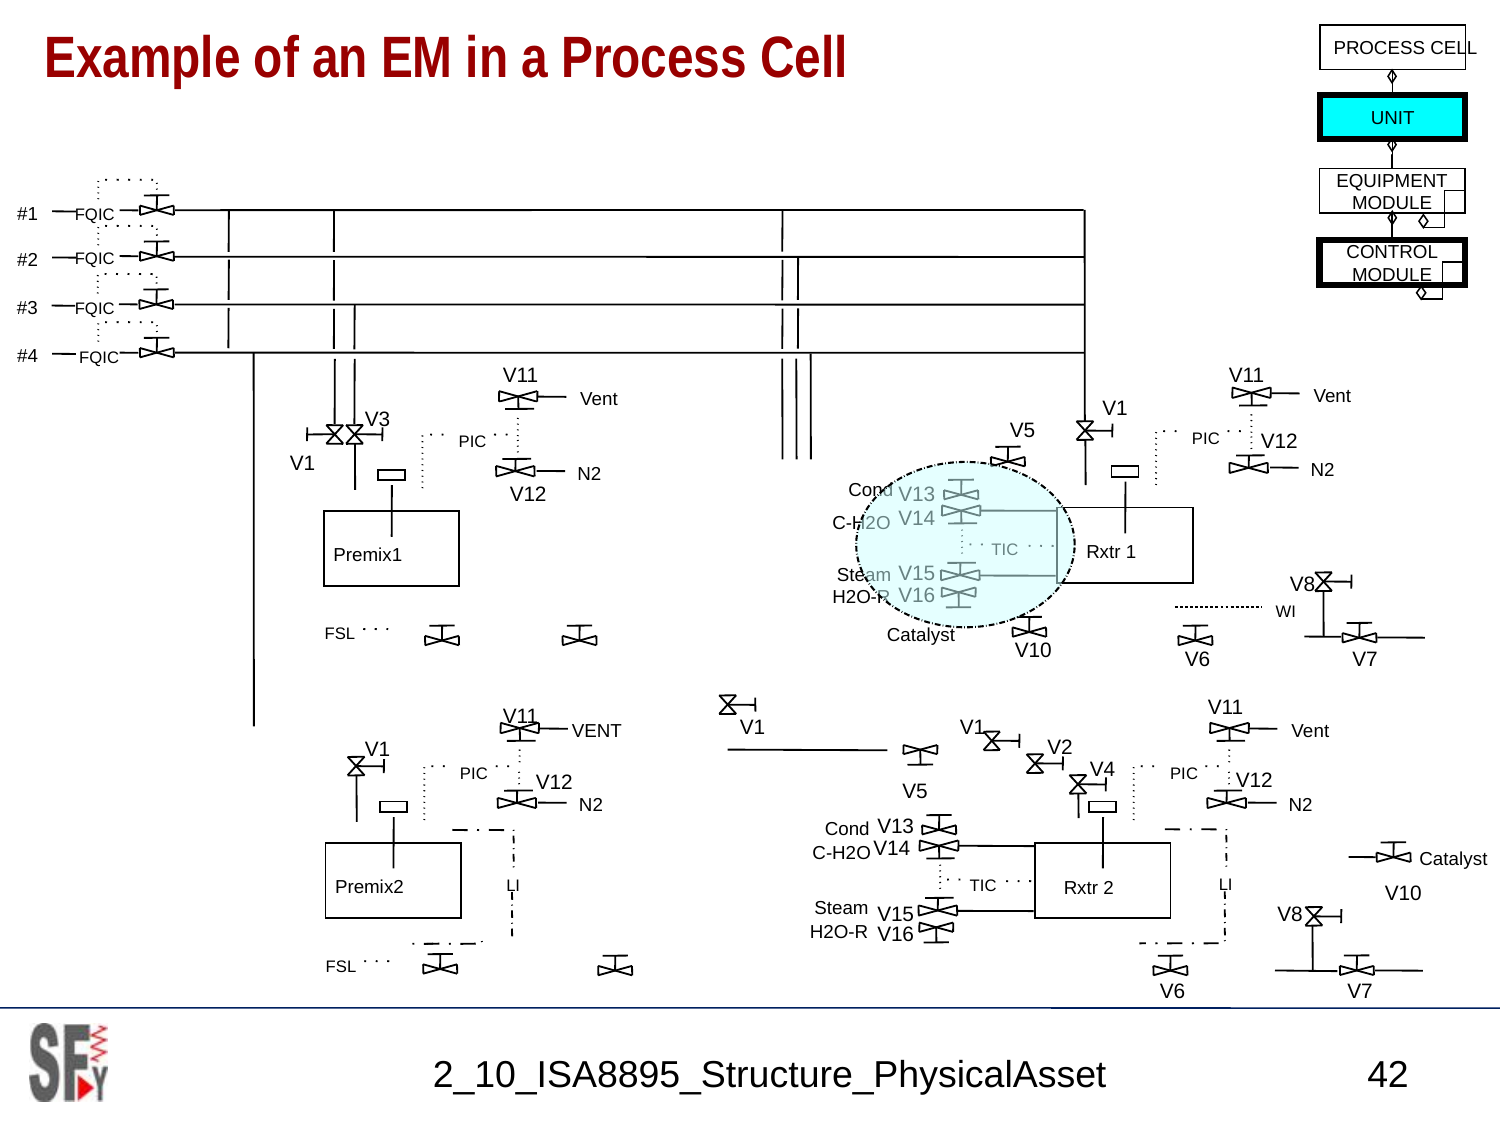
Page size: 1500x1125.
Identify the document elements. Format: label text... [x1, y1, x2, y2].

list [162, 302, 172, 307]
text_box V2 [1032, 726, 1088, 767]
text_box [1204, 790, 1221, 798]
text_box V11 [488, 353, 554, 395]
text_box Premix2 [334, 874, 405, 897]
text_box V14 [858, 827, 925, 868]
text_box [1226, 455, 1247, 462]
text_box [925, 851, 938, 858]
text_box V10 [999, 628, 1067, 670]
text_box V11 [1214, 353, 1280, 395]
text_box V12 [1246, 420, 1313, 461]
text_box [1231, 734, 1250, 741]
text_box [1229, 398, 1250, 405]
text_box [1111, 466, 1139, 477]
text_box [496, 402, 517, 409]
text_box Rxtr 2 [1063, 875, 1115, 898]
text_box V16 [883, 600, 906, 615]
text_box [1035, 842, 1171, 919]
text_box V3 [350, 397, 405, 439]
text_box [521, 736, 541, 741]
text_box V1 [945, 706, 1000, 747]
text_box PIC [460, 762, 489, 783]
text_box Premix1 [333, 542, 403, 566]
text_box [1253, 398, 1273, 405]
text_box LI [506, 874, 521, 895]
text_box #2 [17, 247, 39, 271]
text_box V6 [1170, 637, 1225, 679]
text_box V1 [275, 442, 330, 483]
text_box #3 [16, 295, 38, 319]
text_box LI [1218, 873, 1233, 894]
footer 2_10_ISA8895_Structure_PhysicalAsset [417, 1034, 1352, 1103]
text_box #1 [17, 201, 39, 225]
text_box FQIC [74, 248, 115, 269]
text_box PROCESS CELL [1320, 24, 1466, 70]
list [141, 302, 150, 307]
text_box UNIT [1320, 94, 1466, 140]
text_box [1089, 801, 1117, 813]
text_box V16 [862, 913, 929, 954]
text_box [494, 790, 516, 798]
text_box V1 [1087, 387, 1143, 428]
title Example of an EM in a Process Cell [29, 12, 1471, 138]
text_box V10 [1370, 871, 1437, 912]
slide_number <numéro> [1352, 1034, 1490, 1103]
text_box N2 [577, 461, 602, 485]
text_box V15 [862, 893, 929, 913]
text_box Catalyst [886, 622, 956, 645]
text_box [379, 801, 407, 813]
list [141, 208, 150, 213]
text_box FQIC [79, 347, 120, 368]
list [141, 350, 150, 355]
text_box PIC [1169, 762, 1199, 783]
text_box V13 [862, 805, 929, 846]
text_box [325, 842, 461, 919]
text_box TIC [969, 874, 997, 895]
list [905, 747, 914, 752]
text_box Vent [1313, 383, 1352, 407]
list [29, 184, 917, 988]
text_box FSL [324, 623, 356, 644]
list [163, 254, 172, 259]
text_box Vent [1291, 718, 1330, 742]
list [163, 350, 172, 355]
text_box C-H2O [812, 840, 858, 864]
list [524, 395, 536, 400]
text_box V5 [995, 409, 1051, 450]
text_box FQIC [74, 204, 115, 225]
text_box [323, 511, 460, 587]
text_box VENT [571, 718, 622, 742]
text_box V12 [1221, 759, 1288, 800]
text_box EQUIPMENT MODULE [1445, 191, 1465, 214]
list [163, 208, 172, 213]
text_box [939, 898, 959, 905]
text_box #4 [17, 343, 39, 367]
text_box PIC [1191, 427, 1220, 448]
text_box N2 [578, 792, 603, 816]
text_box N2 [1310, 457, 1335, 481]
text_box [517, 459, 536, 466]
list [500, 395, 512, 400]
text_box V7 [1337, 637, 1393, 679]
text_box Vent [580, 387, 619, 410]
text_box [520, 402, 539, 409]
text_box V6 [1145, 970, 1201, 1011]
text_box V8 [1262, 893, 1318, 934]
text_box EQUIPMENT MODULE [1319, 168, 1465, 214]
text_box WI [1275, 604, 1297, 621]
text_box V7 [1332, 970, 1388, 1011]
text_box V8 [1275, 563, 1330, 604]
text_box C-H2O [832, 510, 865, 533]
text_box CONTROL MODULE [1319, 240, 1465, 285]
list [141, 254, 150, 259]
text_box FQIC [74, 297, 115, 318]
text_box V11 [488, 695, 554, 736]
text_box V11 [1193, 686, 1258, 727]
text_box FSL [325, 955, 357, 976]
text_box Steam [814, 895, 862, 919]
picture [29, 1023, 108, 1102]
text_box Cond [824, 816, 862, 839]
text_box [497, 736, 519, 741]
list [505, 398, 517, 402]
text_box Catalyst [1419, 847, 1488, 870]
text_box V12 [495, 472, 562, 514]
text_box [378, 469, 406, 481]
text_box V12 [521, 761, 588, 802]
text_box [1206, 734, 1228, 741]
text_box [941, 851, 960, 858]
text_box [929, 899, 937, 905]
text_box Steam [836, 563, 868, 584]
text_box [856, 461, 1193, 628]
text_box H2O-R [809, 919, 862, 943]
text_box V4 [1074, 747, 1130, 789]
text_box Rxtr 1 [1086, 540, 1137, 563]
text_box N2 [1288, 792, 1313, 816]
text_box PIC [458, 430, 487, 452]
text_box V1 [725, 706, 780, 747]
text_box V13 [883, 472, 910, 489]
text_box V1 [350, 728, 405, 769]
text_box V5 [887, 770, 943, 811]
text_box H2O-R [832, 584, 883, 607]
text_box Cond [848, 477, 883, 500]
text_box [493, 459, 514, 466]
